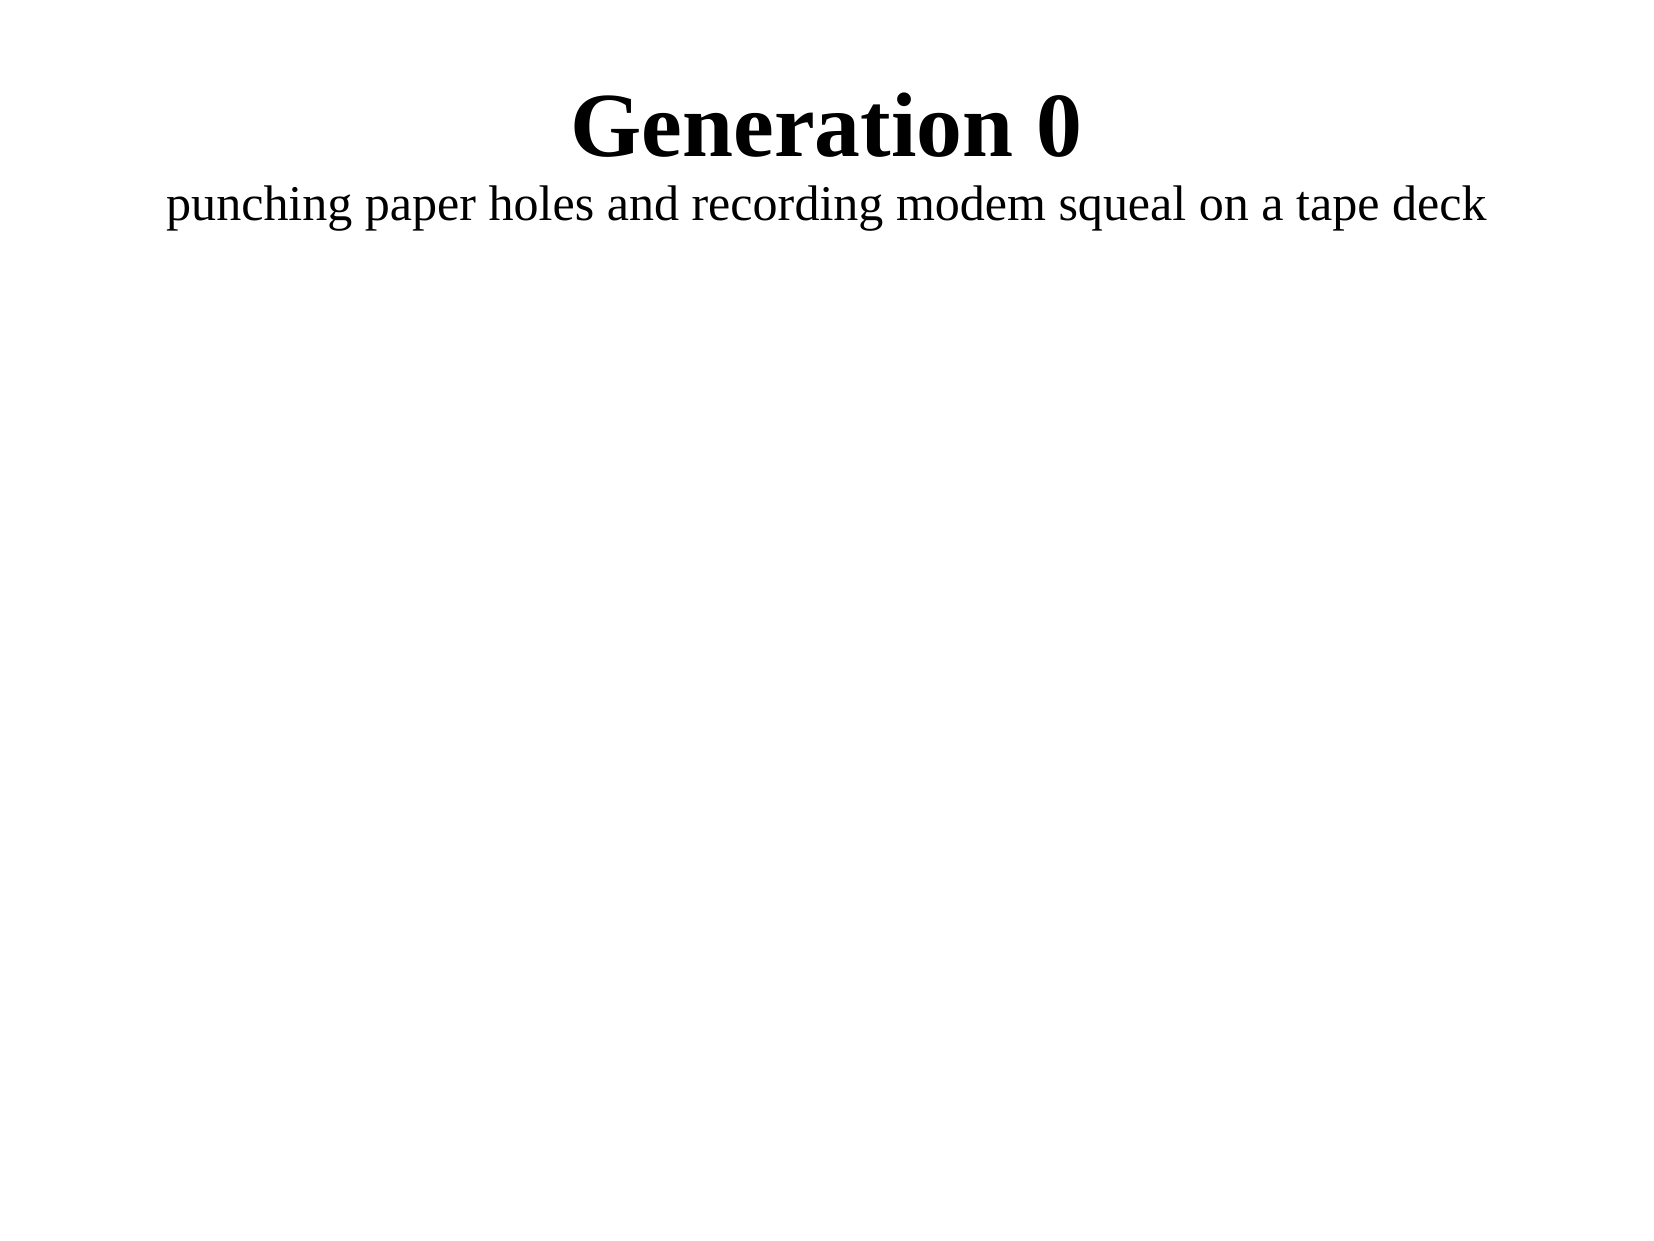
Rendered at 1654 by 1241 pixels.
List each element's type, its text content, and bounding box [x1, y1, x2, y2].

title Generation 0 punching paper holes and recording modem squeal on a tape deck [82, 49, 1571, 257]
